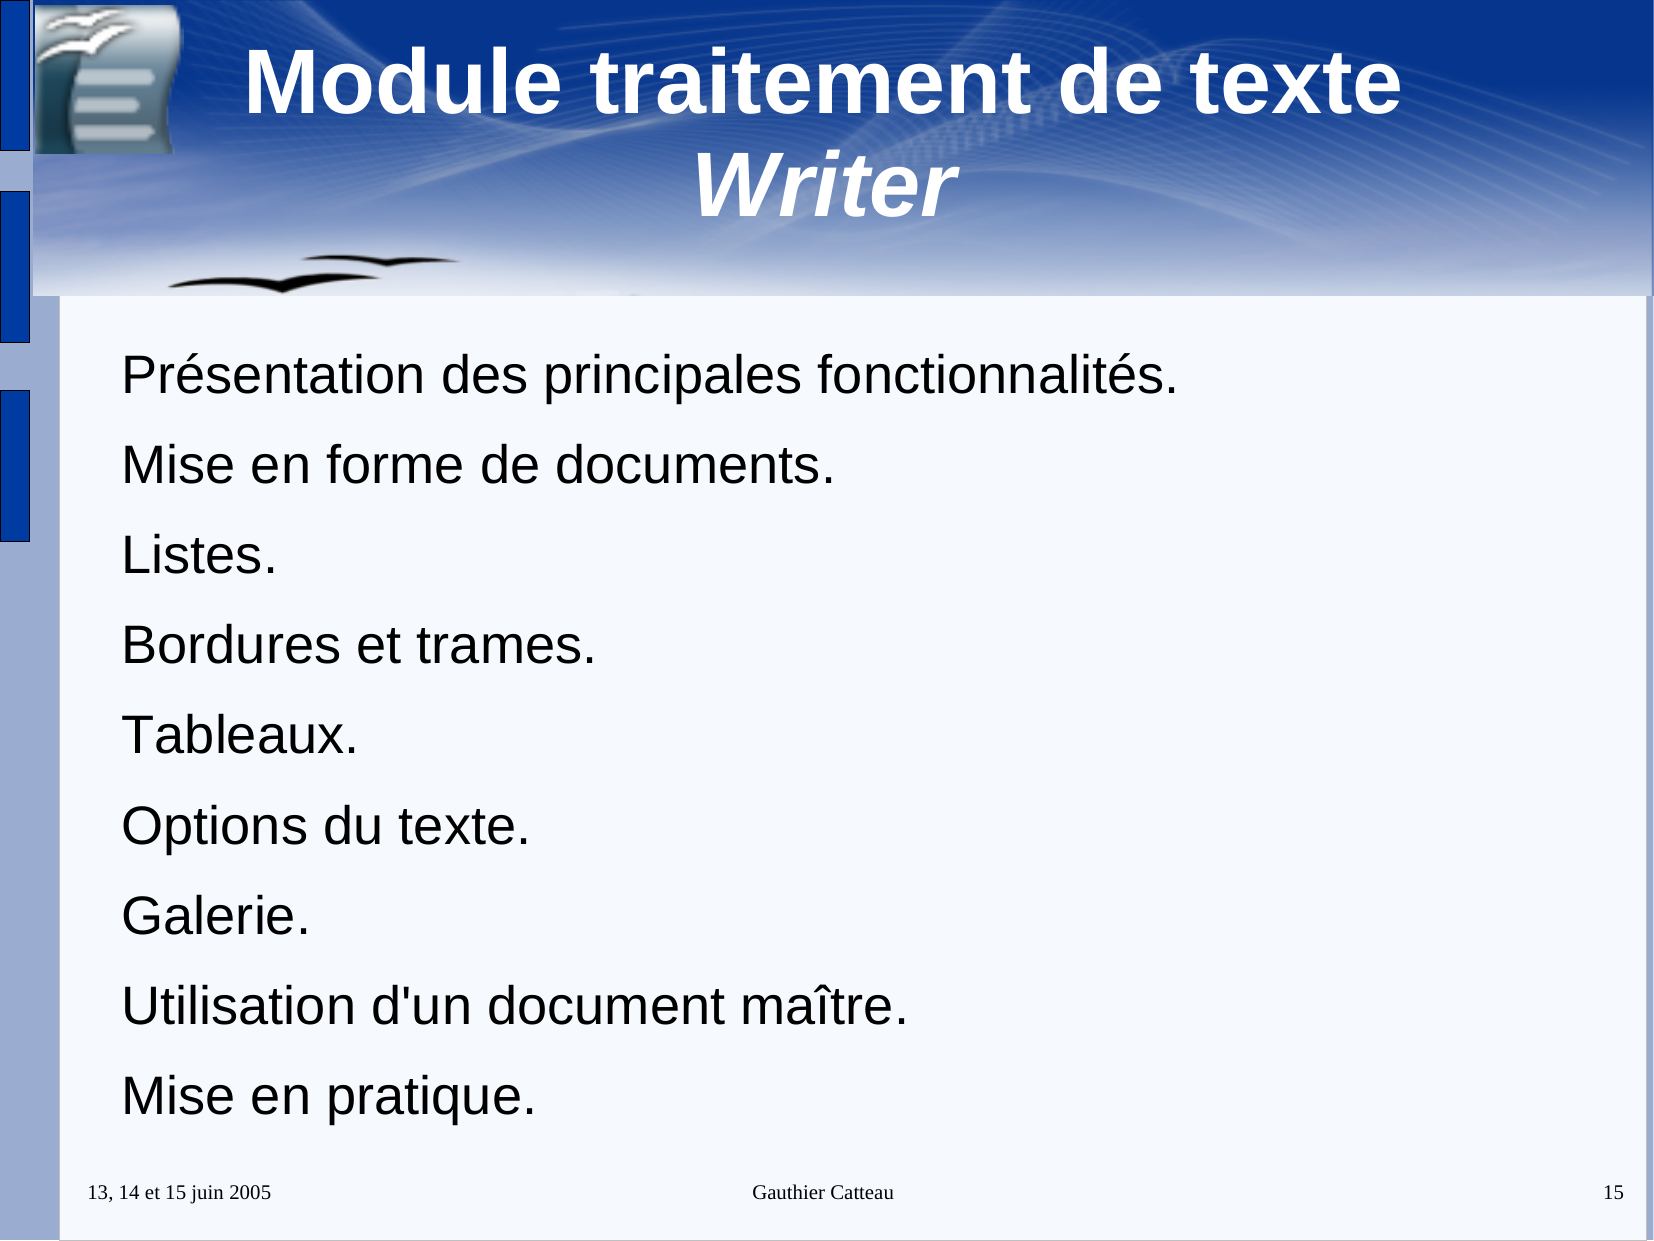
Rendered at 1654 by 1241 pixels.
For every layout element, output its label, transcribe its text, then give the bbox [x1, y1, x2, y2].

list Présentation des principales fonctionnalités. Mise en forme de documents. Listes. Bordures et trames. Tableaux. Options du texte. Galerie. Utilisation d'un document maître. Mise en pratique. [121, 344, 1534, 1127]
picture [33, 0, 1654, 296]
title Module traitement de texte Writer [118, 29, 1531, 237]
